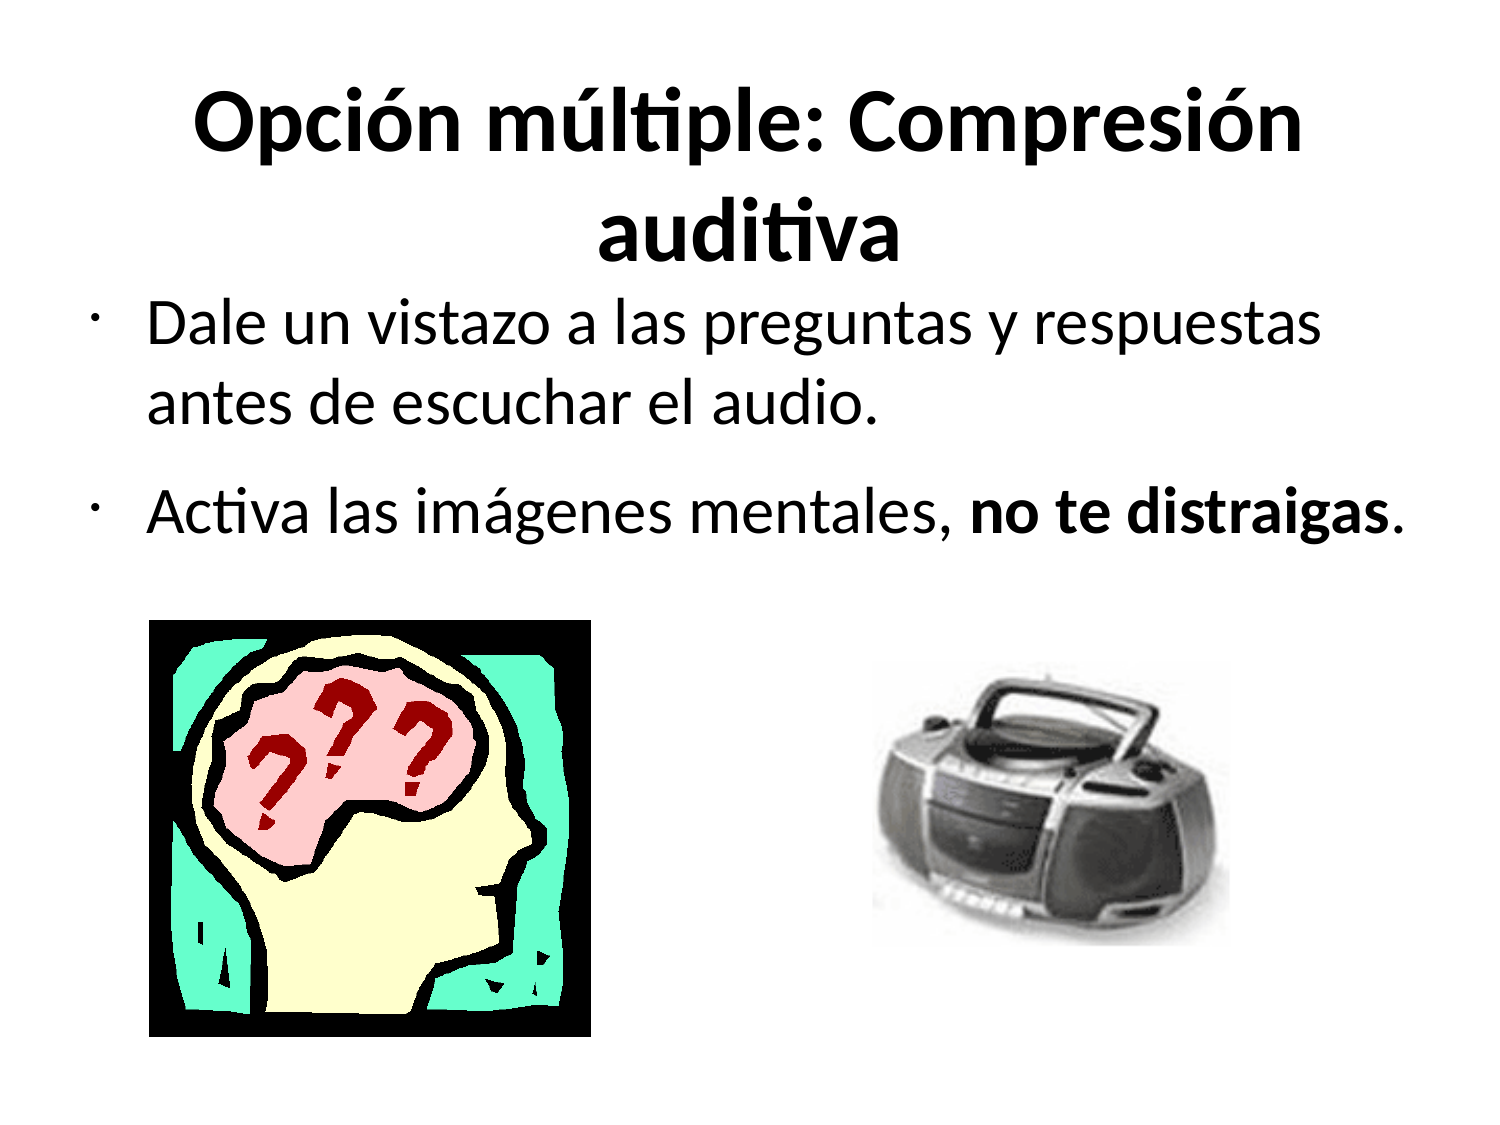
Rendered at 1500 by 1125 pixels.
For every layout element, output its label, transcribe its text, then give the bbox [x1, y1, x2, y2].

picture [149, 620, 591, 1037]
title Opción múltiple: Compresión auditiva [75, 45, 1425, 262]
list Dale un vistazo a las preguntas y respuestas antes de escuchar el audio. Activa las imágenes mentales, no te distraigas. [75, 262, 1425, 1005]
picture [727, 581, 1395, 1057]
